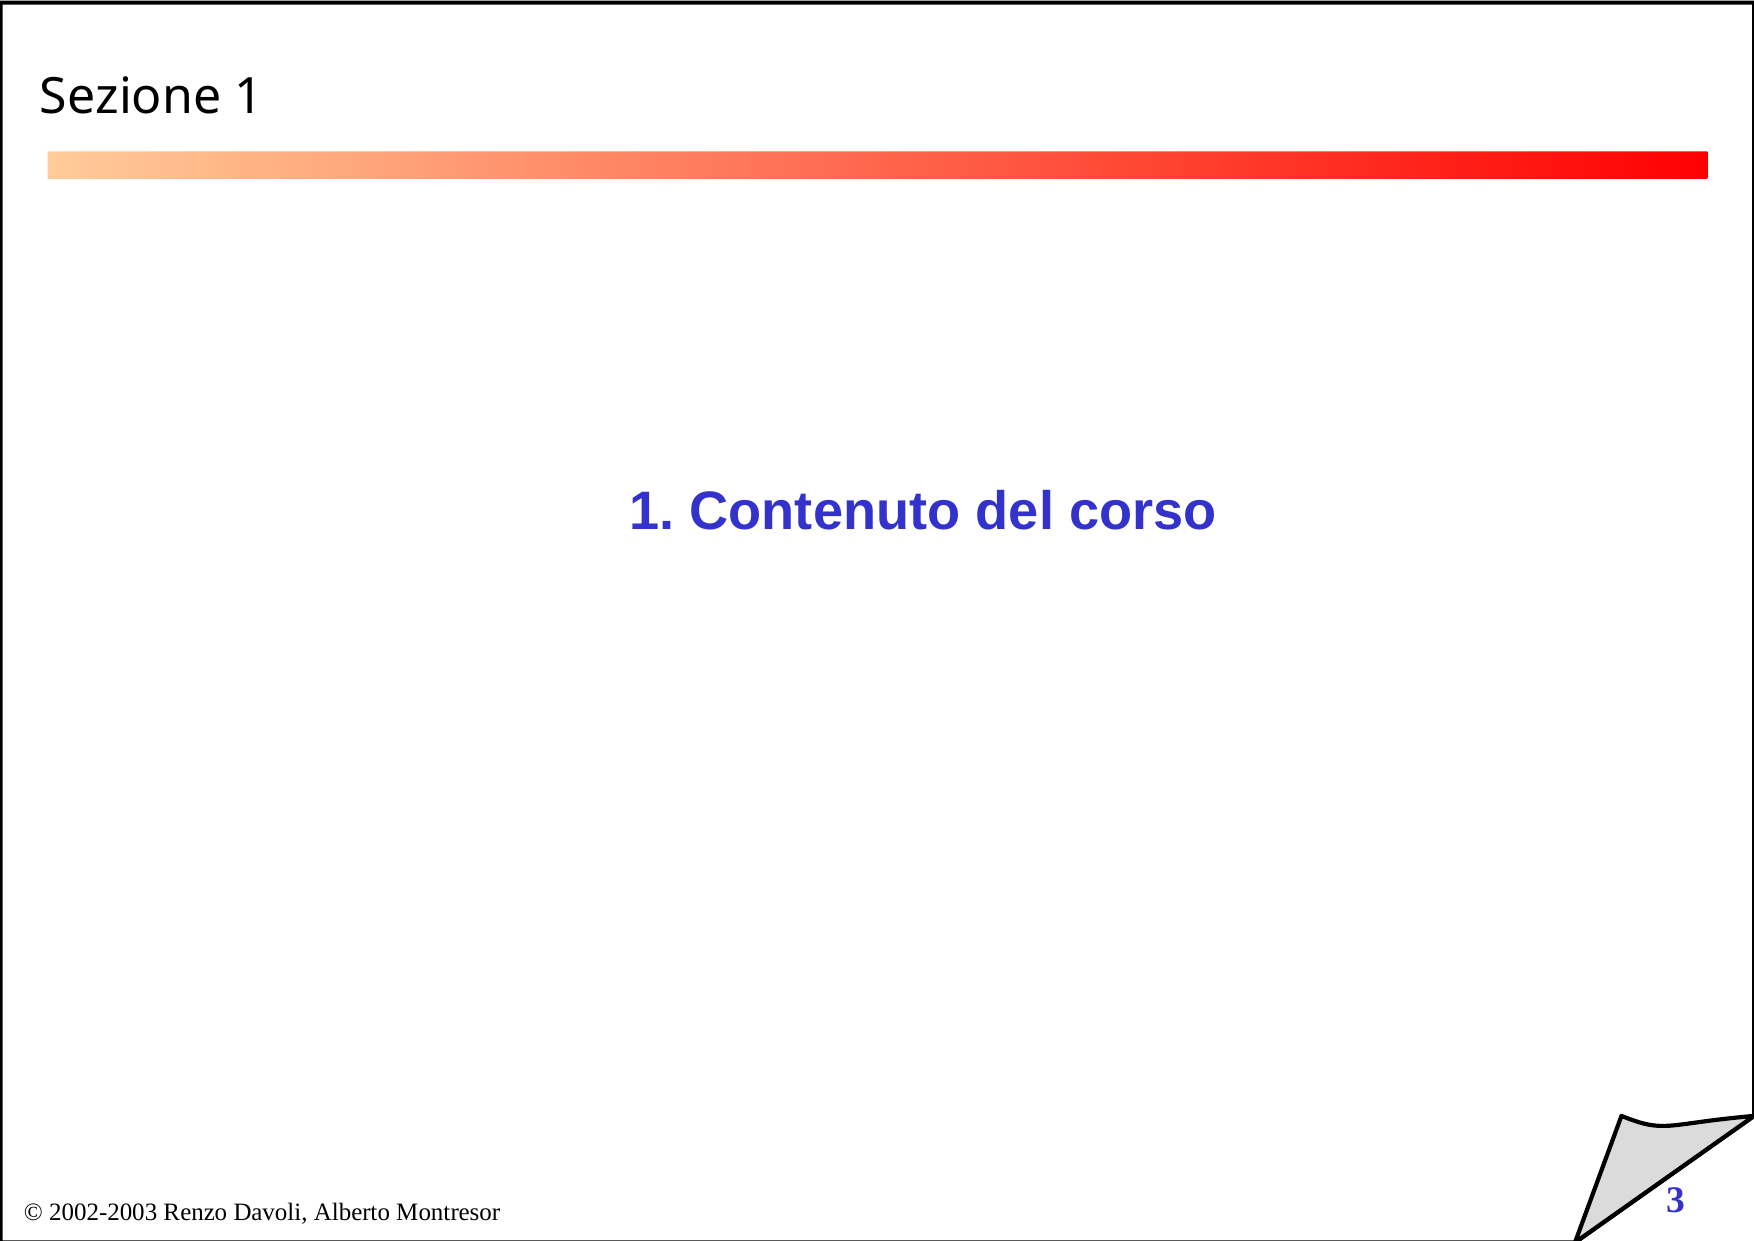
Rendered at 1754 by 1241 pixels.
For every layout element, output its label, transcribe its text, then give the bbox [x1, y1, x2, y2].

title Sezione 1 [40, 48, 1714, 144]
subtitle 1. Contenuto del corso [58, 206, 1696, 815]
